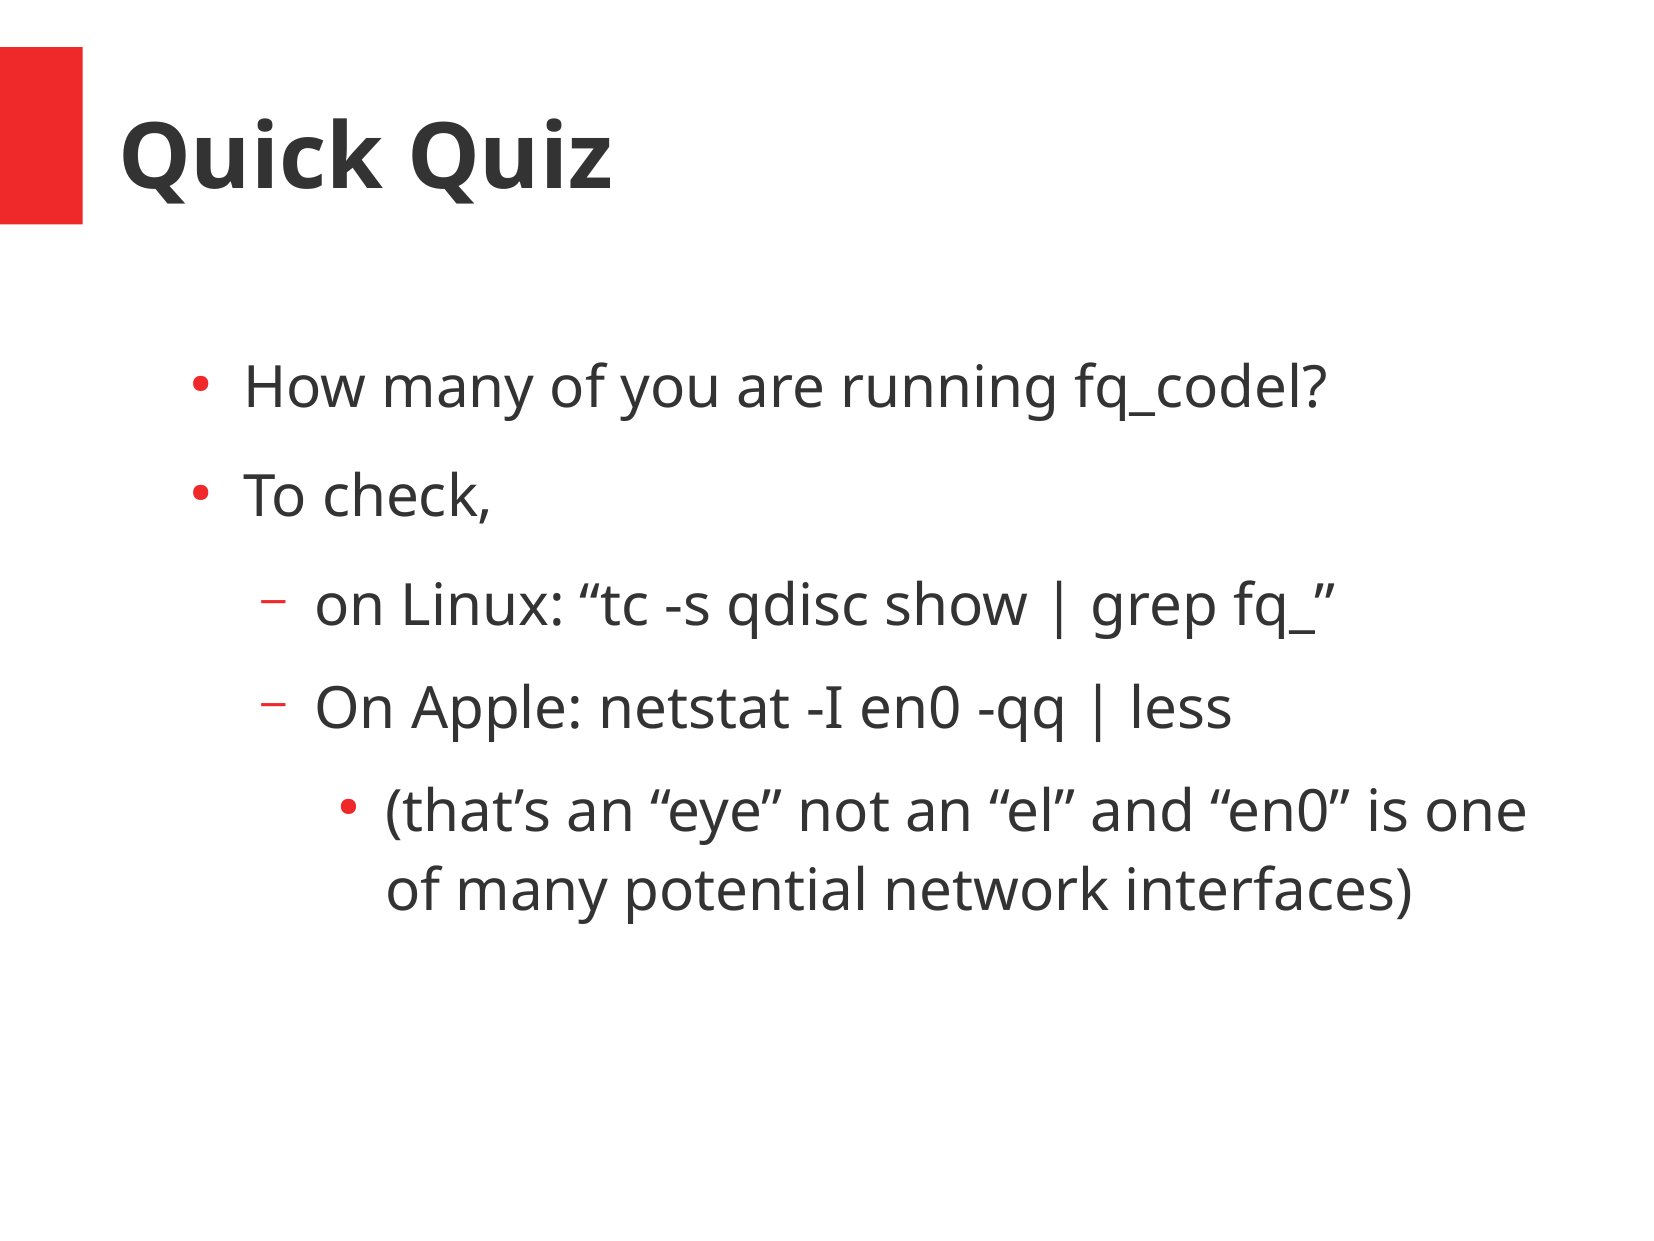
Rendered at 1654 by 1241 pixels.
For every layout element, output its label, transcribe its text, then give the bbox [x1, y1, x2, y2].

list How many of you are running fq_codel? To check, on Linux: “tc -s qdisc show | grep fq_” On Apple: netstat -I en0 -qq | less (that’s an “eye” not an “el” and “en0” is one of many potential network interfaces) [172, 345, 1591, 1066]
title Quick Quiz [118, 49, 1571, 257]
